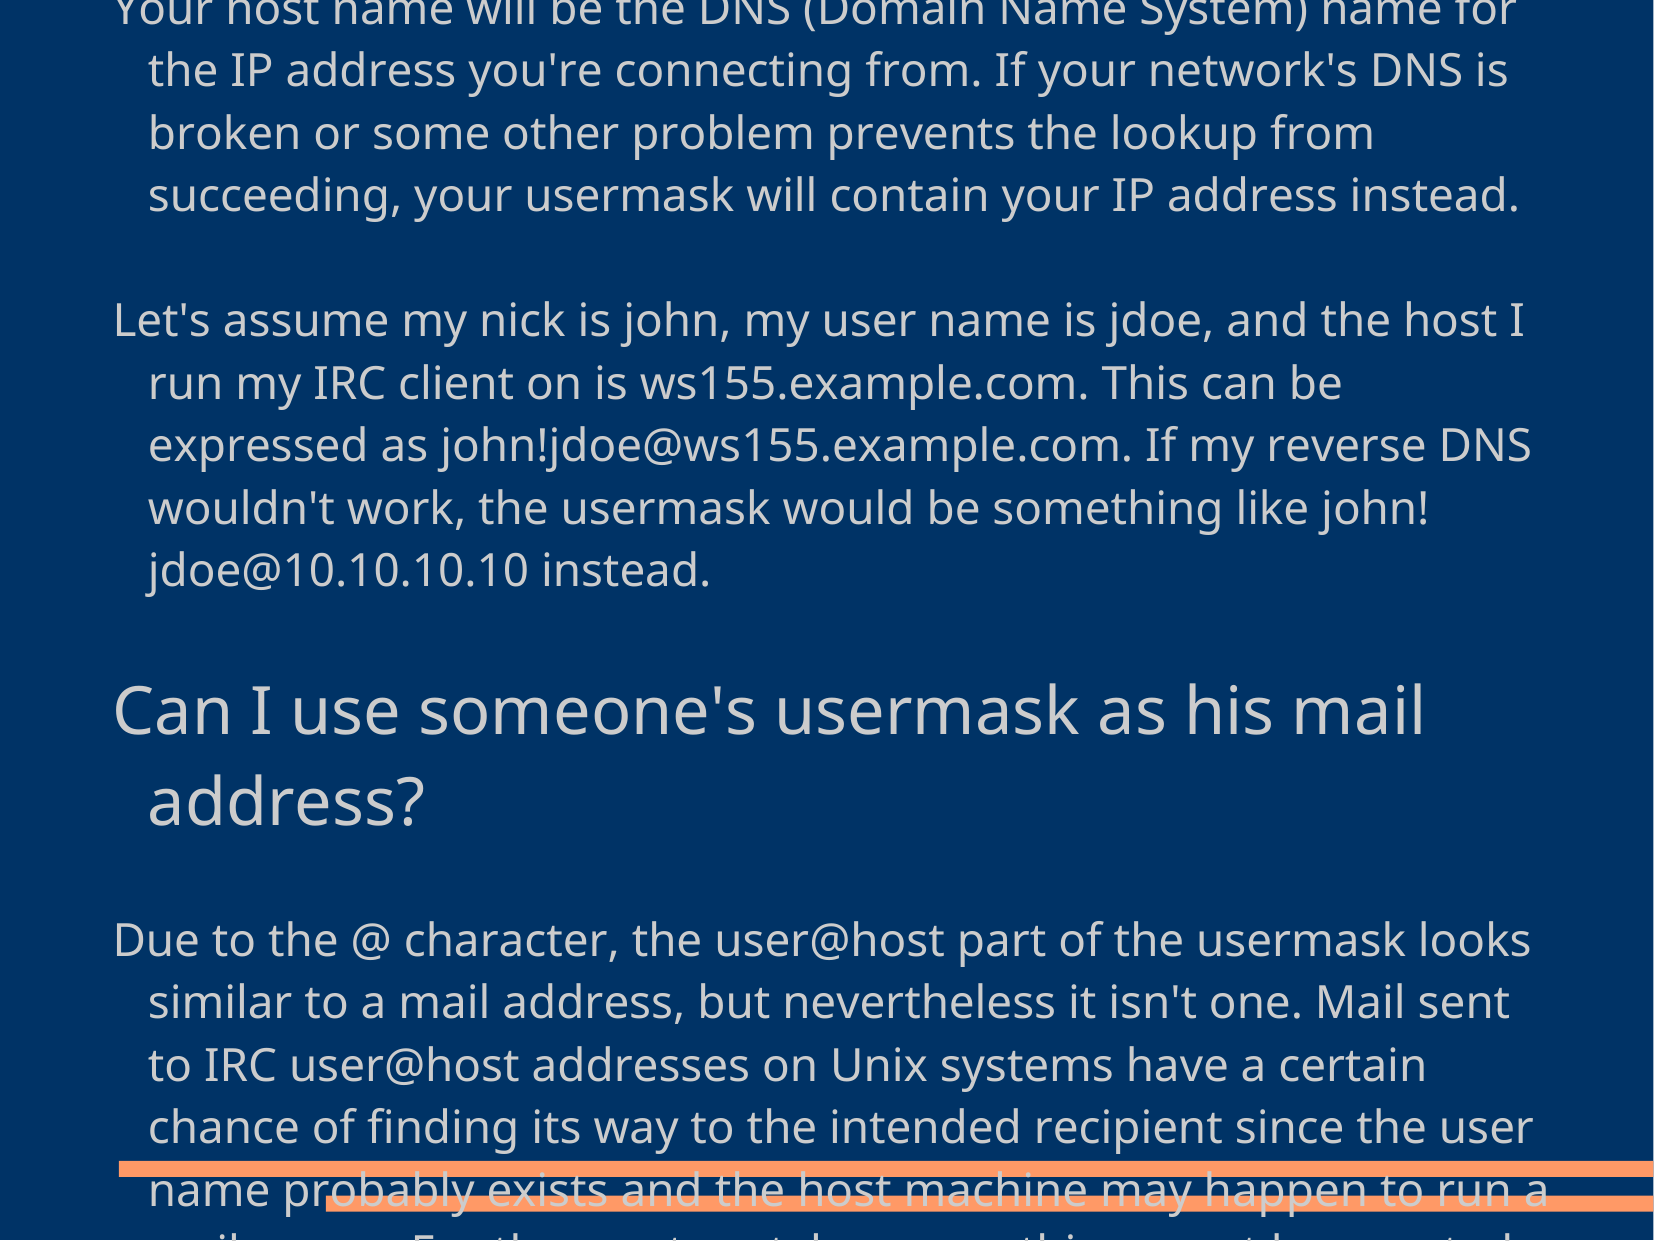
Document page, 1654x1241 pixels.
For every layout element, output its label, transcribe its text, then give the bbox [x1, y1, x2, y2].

subtitle The host name or IP address Your host name will be the DNS (Domain Name System) name for the IP address you're connecting from. If your network's DNS is broken or some other problem prevents the lookup from succeeding, your usermask will contain your IP address instead. Let's assume my nick is john, my user name is jdoe, and the host I run my IRC client on is ws155.example.com. This can be expressed as john!jdoe@ws155.example.com. If my reverse DNS wouldn't work, the usermask would be something like john!jdoe@10.10.10.10 instead. Can I use someone's usermask as his mail address? Due to the @ character, the user@host part of the usermask looks similar to a mail address, but nevertheless it isn't one. Mail sent to IRC user@host addresses on Unix systems have a certain chance of finding its way to the intended recipient since the user name probably exists and the host machine may happen to run a mail server. For the most part, however, this cannot be counted on. [112, 0, 1552, 1167]
